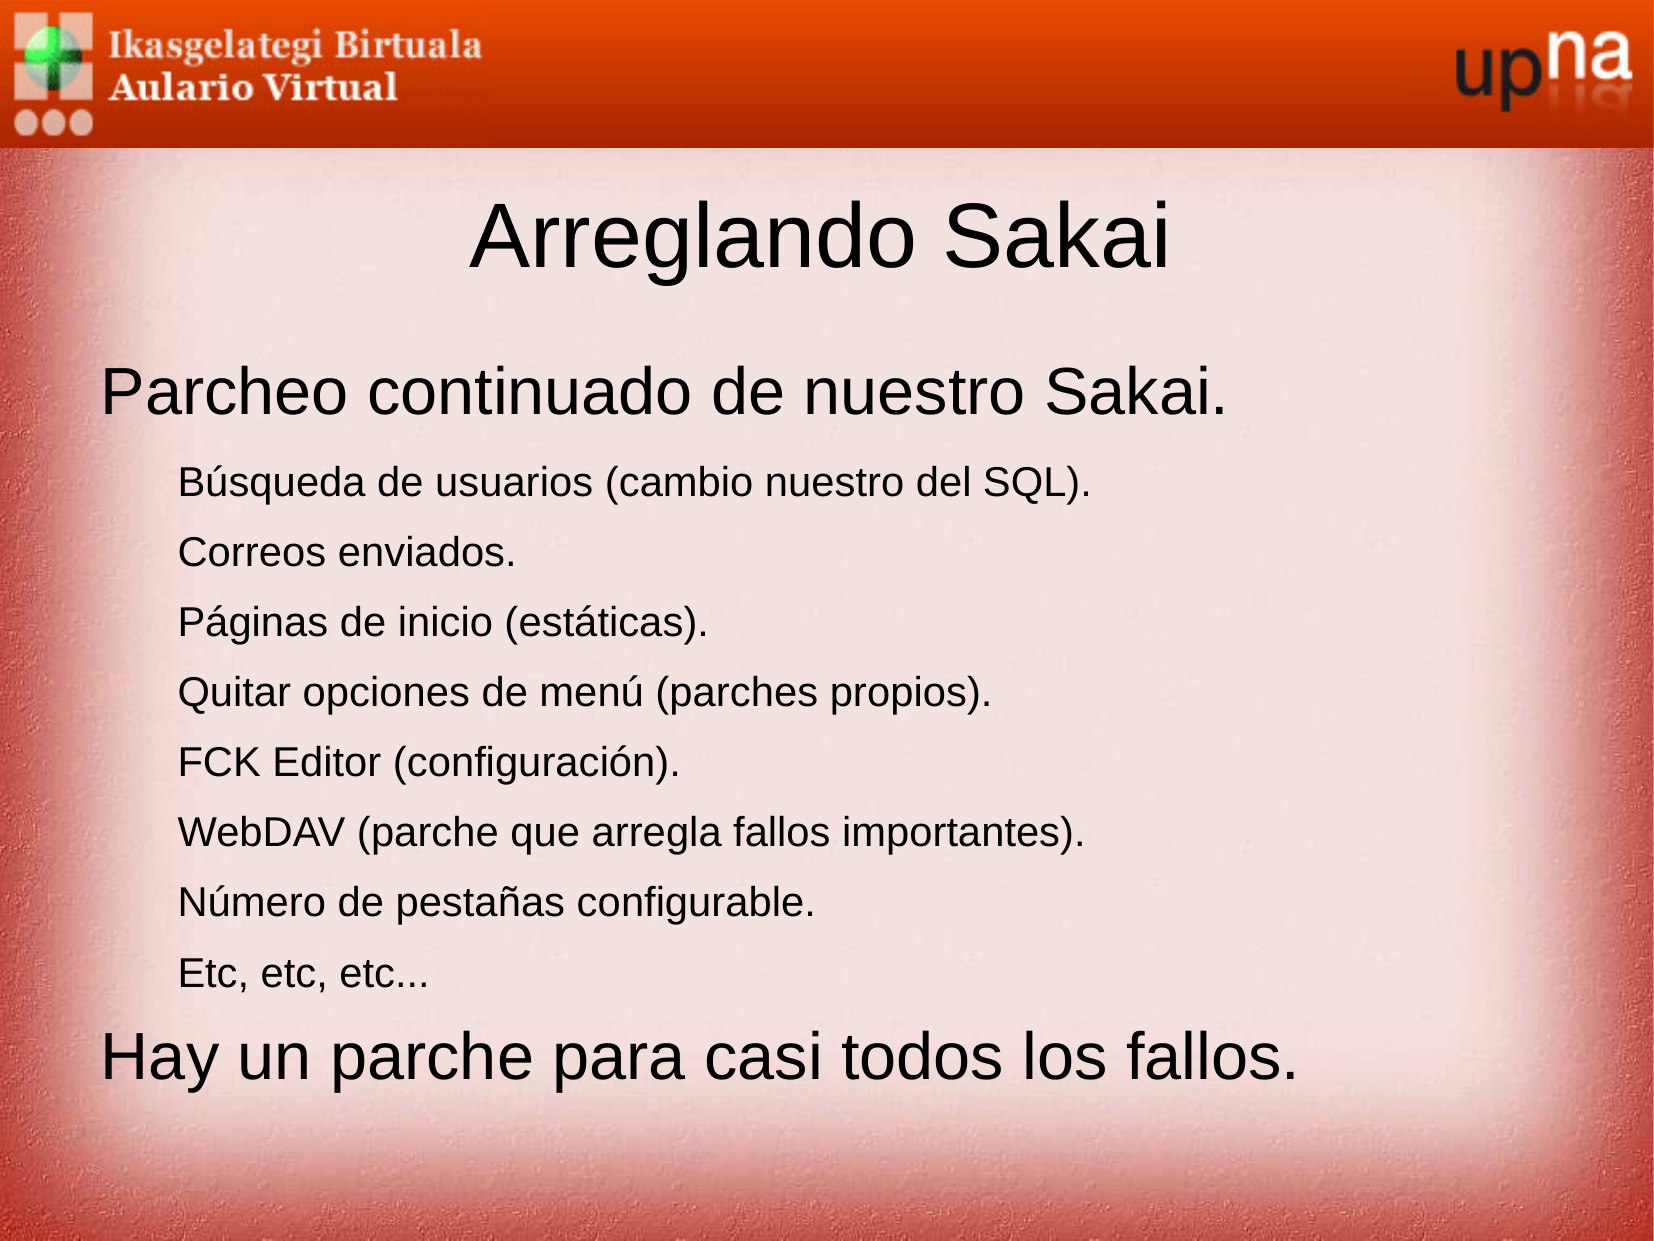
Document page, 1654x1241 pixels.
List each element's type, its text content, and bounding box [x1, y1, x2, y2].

picture [0, 0, 1654, 1241]
list Parcheo continuado de nuestro Sakai. Búsqueda de usuarios (cambio nuestro del SQL). Correos enviados. Páginas de inicio (estáticas). Quitar opciones de menú (parches propios). FCK Editor (configuración). WebDAV (parche que arregla fallos importantes). Número de pestañas configurable. Etc, etc, etc... Hay un parche para casi todos los fallos. [83, 354, 1572, 1097]
title Arreglando Sakai [77, 147, 1565, 325]
